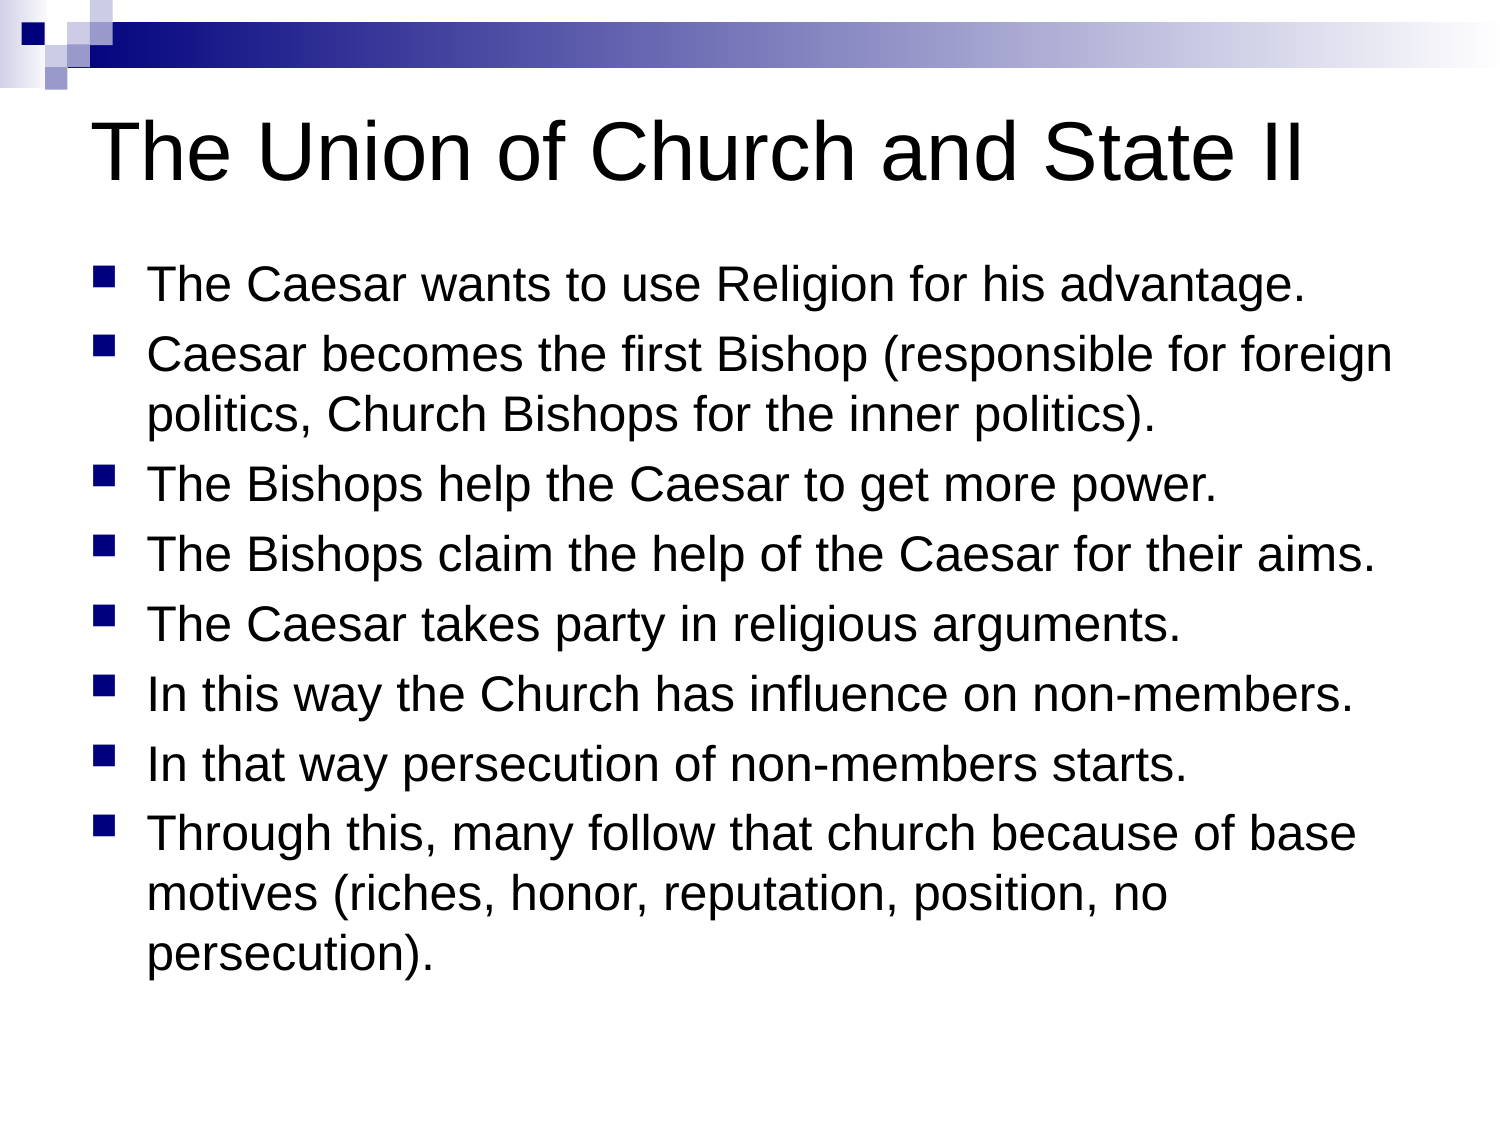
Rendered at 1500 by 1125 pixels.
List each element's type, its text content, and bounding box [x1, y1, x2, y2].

list The Caesar wants to use Religion for his advantage. Caesar becomes the first Bishop (responsible for foreign politics, Church Bishops for the inner politics). The Bishops help the Caesar to get more power. The Bishops claim the help of the Caesar for their aims. The Caesar takes party in religious arguments. In this way the Church has influence on non-members. In that way persecution of non-members starts. Through this, many follow that church because of base motives (riches, honor, reputation, position, no persecution). [75, 243, 1425, 1024]
title The Union of Church and State II [75, 75, 1425, 220]
